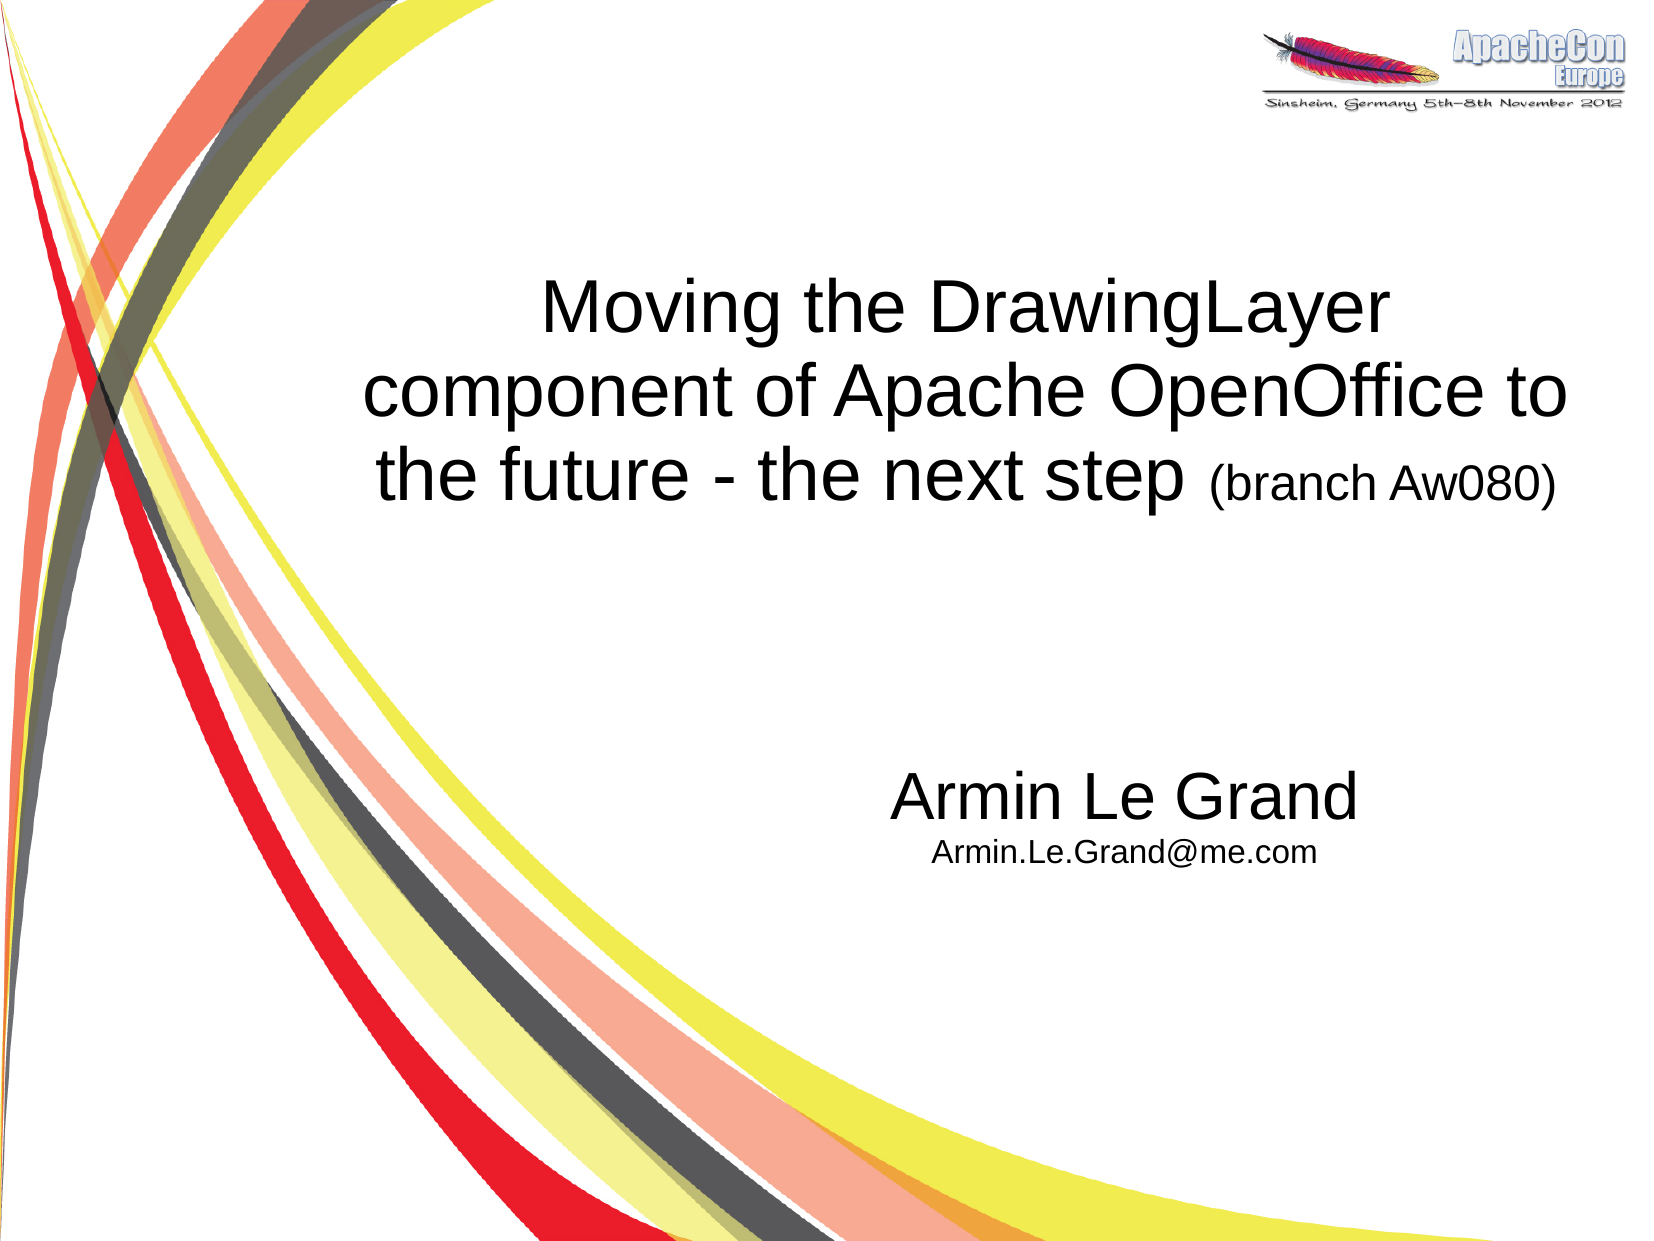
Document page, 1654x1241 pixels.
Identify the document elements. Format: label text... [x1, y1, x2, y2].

title Moving the DrawingLayer component of Apache OpenOffice to the future - the next step (branch Aw080) [348, 264, 1585, 517]
picture [0, 0, 1654, 1241]
subtitle Armin Le Grand Armin.Le.Grand@me.com [637, 755, 1613, 875]
